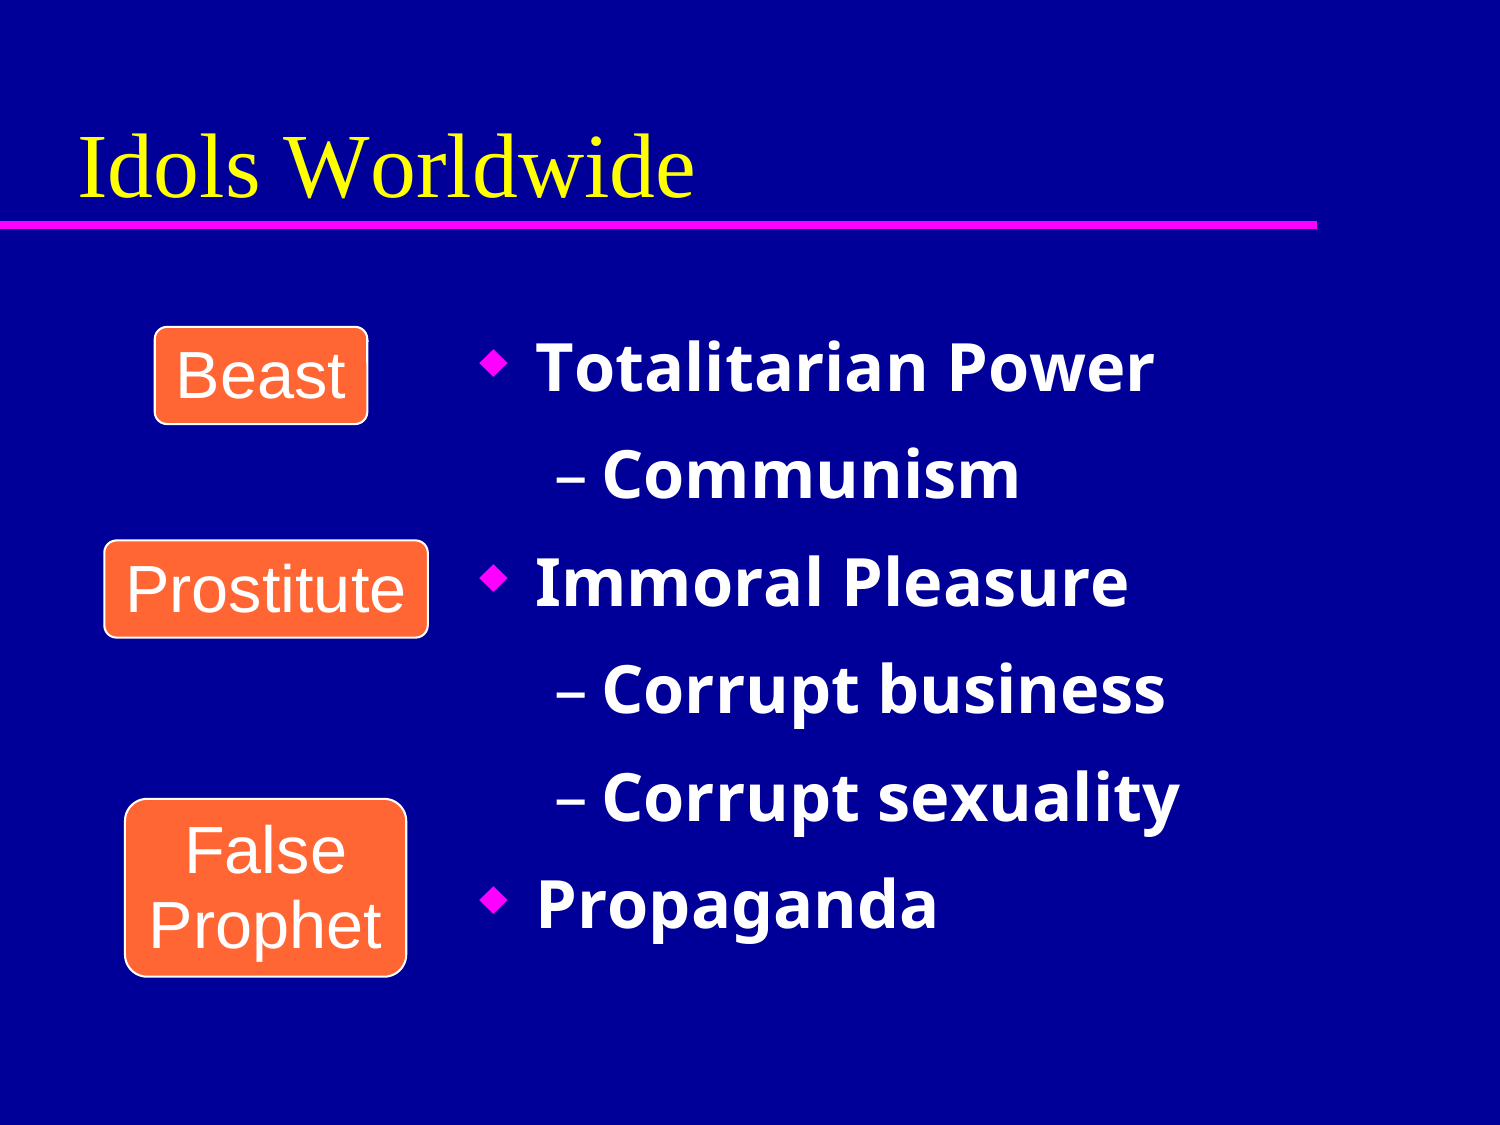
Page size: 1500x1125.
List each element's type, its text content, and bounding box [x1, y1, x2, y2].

title Idols Worldwide [62, 43, 1338, 225]
text_box Beast [154, 326, 368, 425]
text_box Prostitute [104, 540, 428, 638]
text_box False Prophet [124, 798, 407, 977]
list Totalitarian Power Communism Immoral Pleasure Corrupt business Corrupt sexuality Propaganda [464, 312, 1329, 1051]
